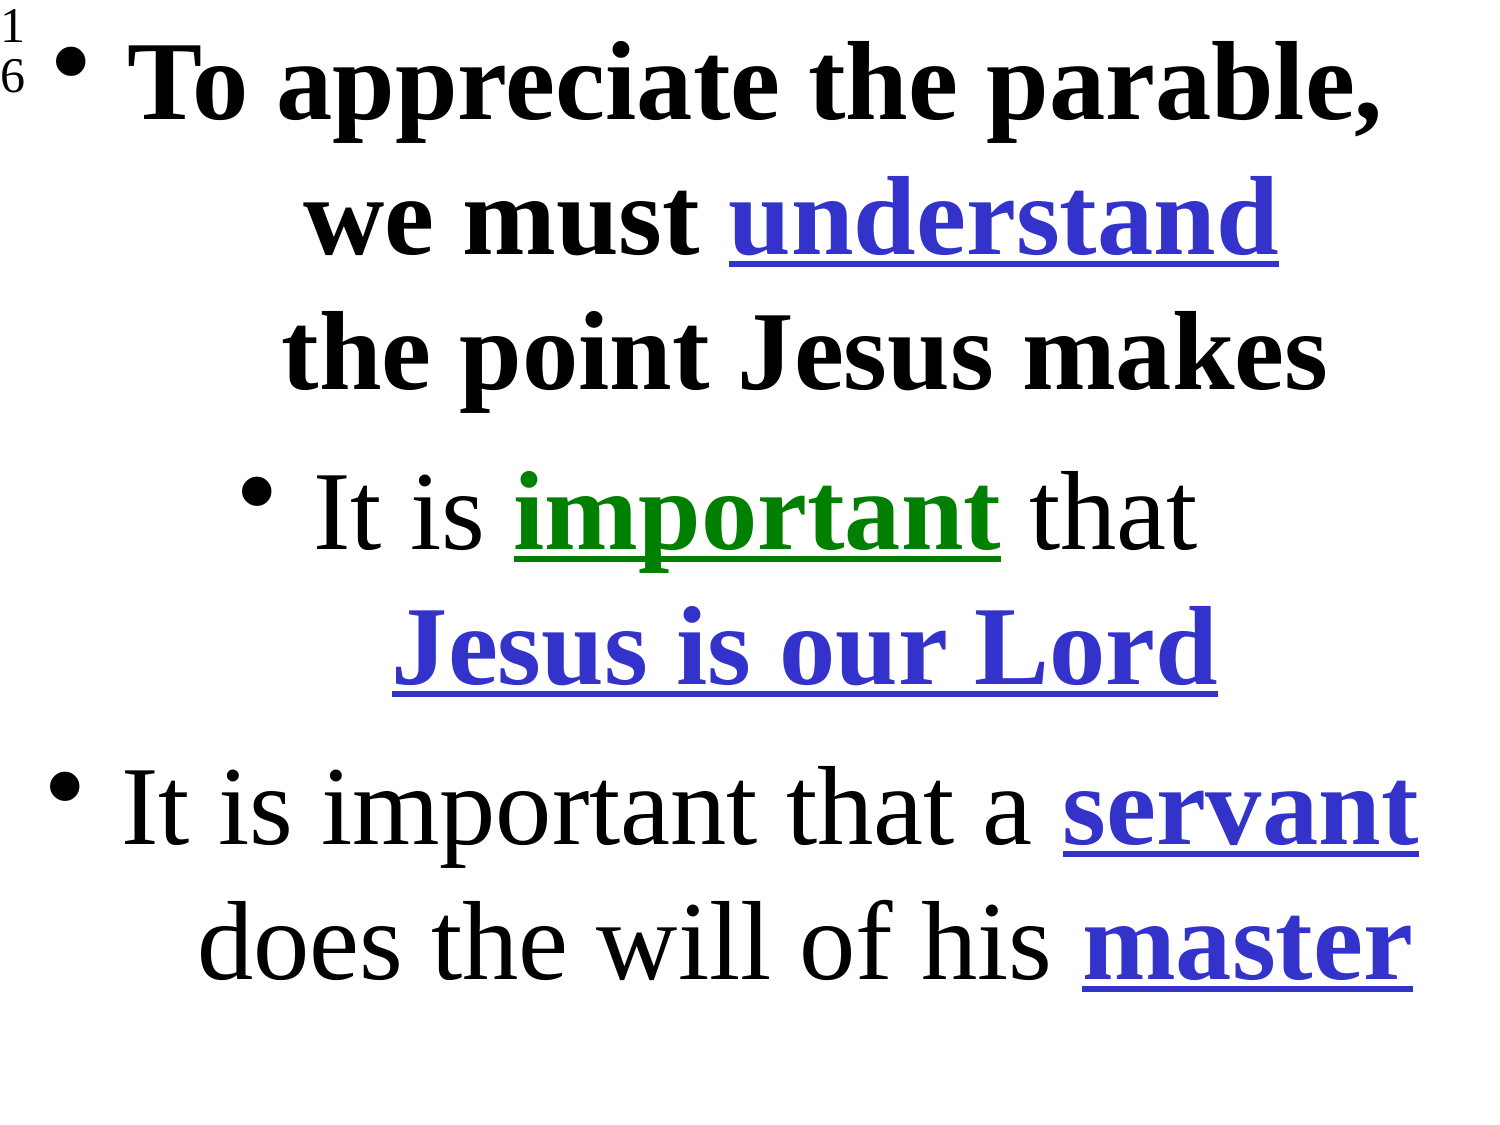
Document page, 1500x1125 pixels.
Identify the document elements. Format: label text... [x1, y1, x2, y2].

text_box To appreciate the parable, we must understand the point Jesus makes It is important that Jesus is our Lord It is important that a servant does the will of his master [0, 0, 1500, 1125]
